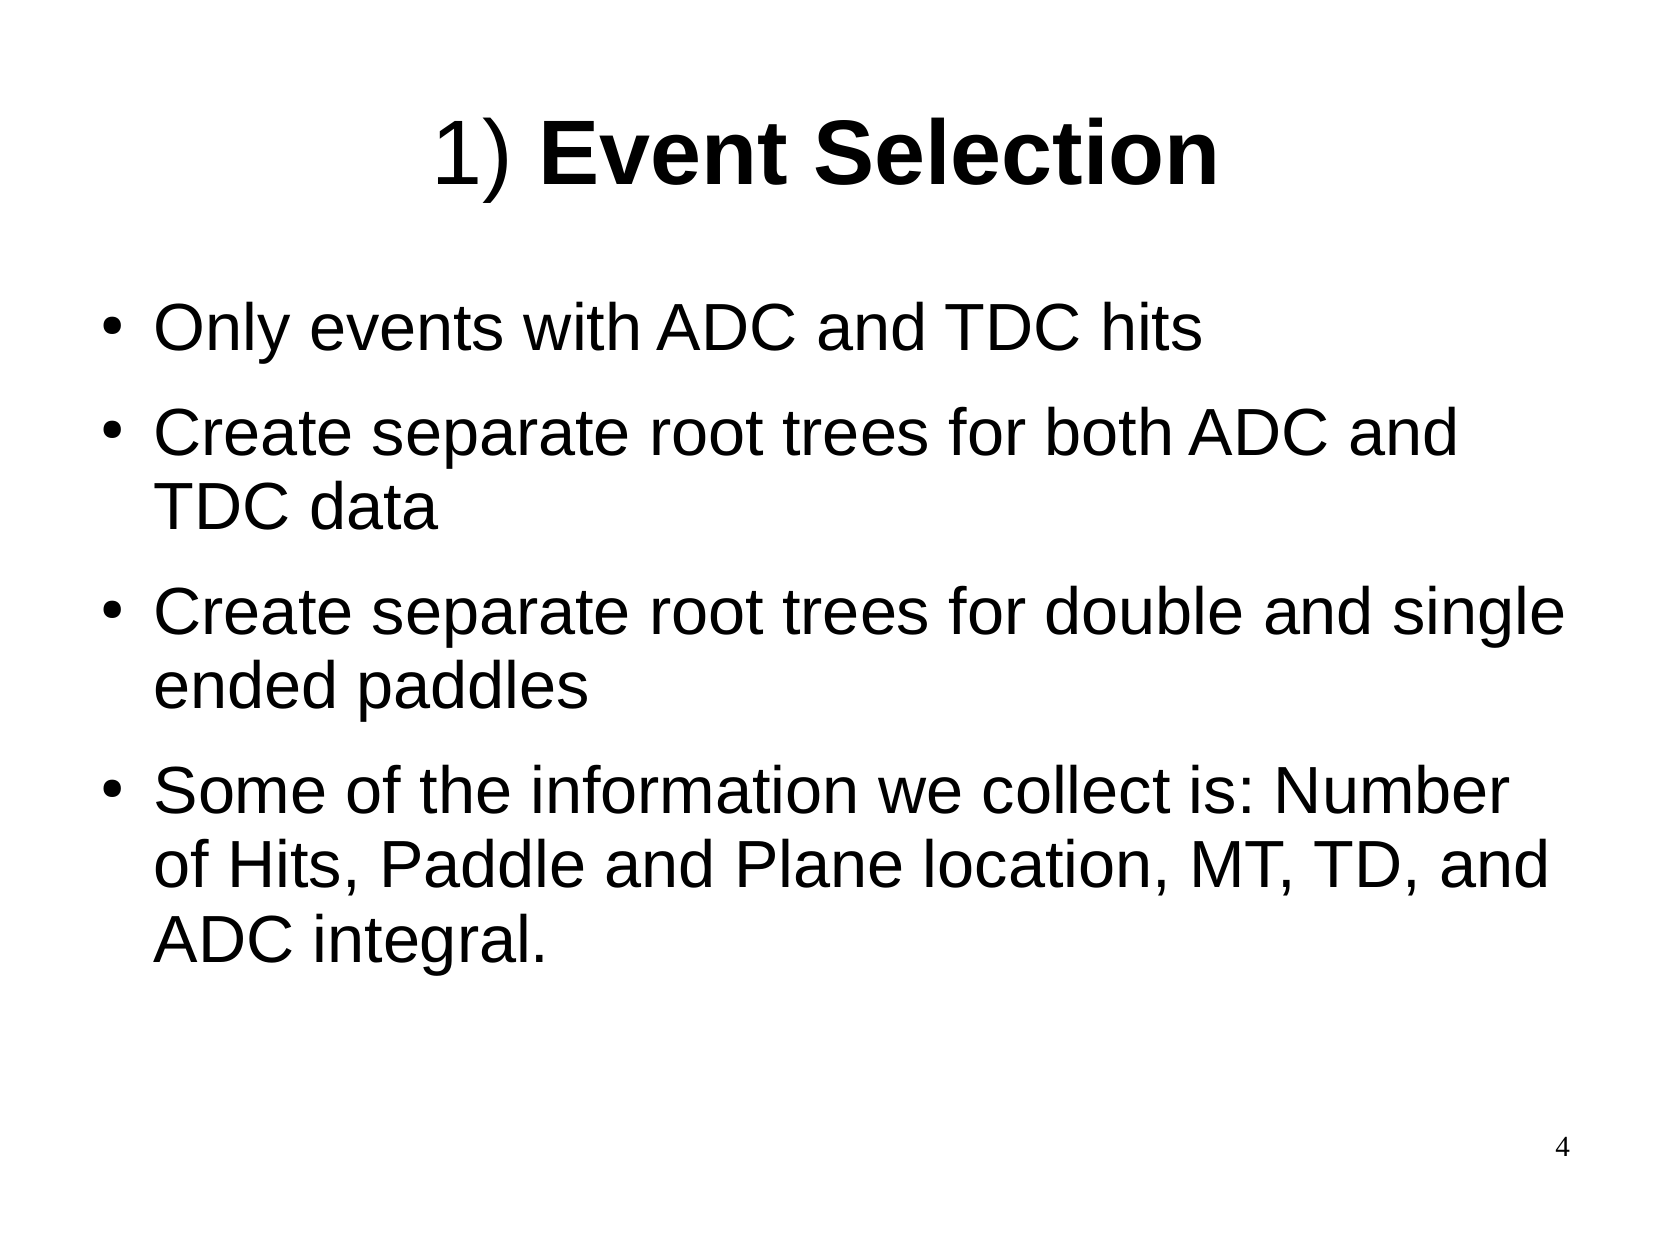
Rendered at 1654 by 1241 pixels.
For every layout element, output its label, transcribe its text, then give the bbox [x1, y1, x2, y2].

list Only events with ADC and TDC hits Create separate root trees for both ADC and TDC data Create separate root trees for double and single ended paddles Some of the information we collect is: Number of Hits, Paddle and Plane location, MT, TD, and ADC integral. [82, 290, 1571, 1010]
title 1) Event Selection [82, 49, 1571, 257]
